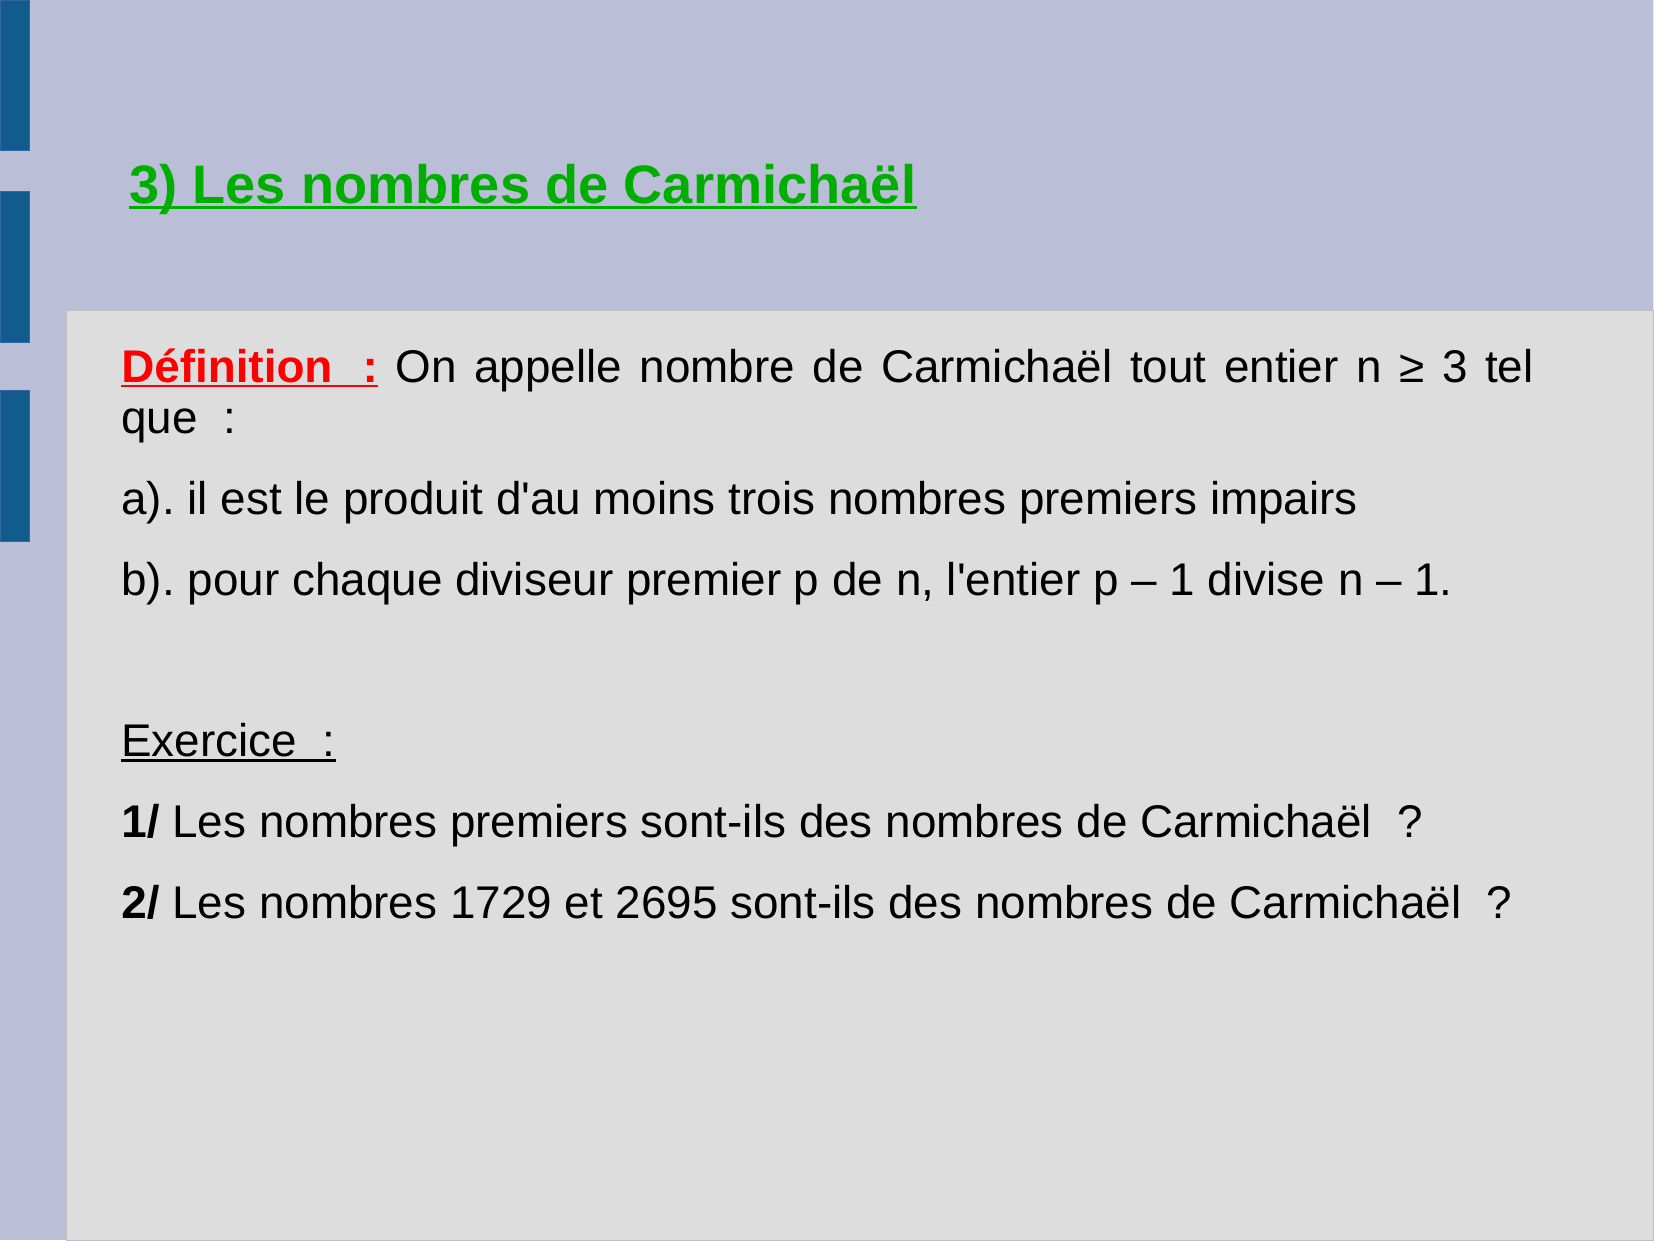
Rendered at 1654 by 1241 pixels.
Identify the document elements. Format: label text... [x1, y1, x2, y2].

text_box 3) Les nombres de Carmichaël [77, 153, 969, 216]
list Définition : On appelle nombre de Carmichaël tout entier n ≥ 3 tel que : a). il est le produit d'au moins trois nombres premiers impairs b). pour chaque diviseur premier p de n, l'entier p – 1 divise n – 1. Exercice : 1/ Les nombres premiers sont-ils des nombres de Carmichaël ? 2/ Les nombres 1729 et 2695 sont-ils des nombres de Carmichaël ? [121, 340, 1534, 1123]
